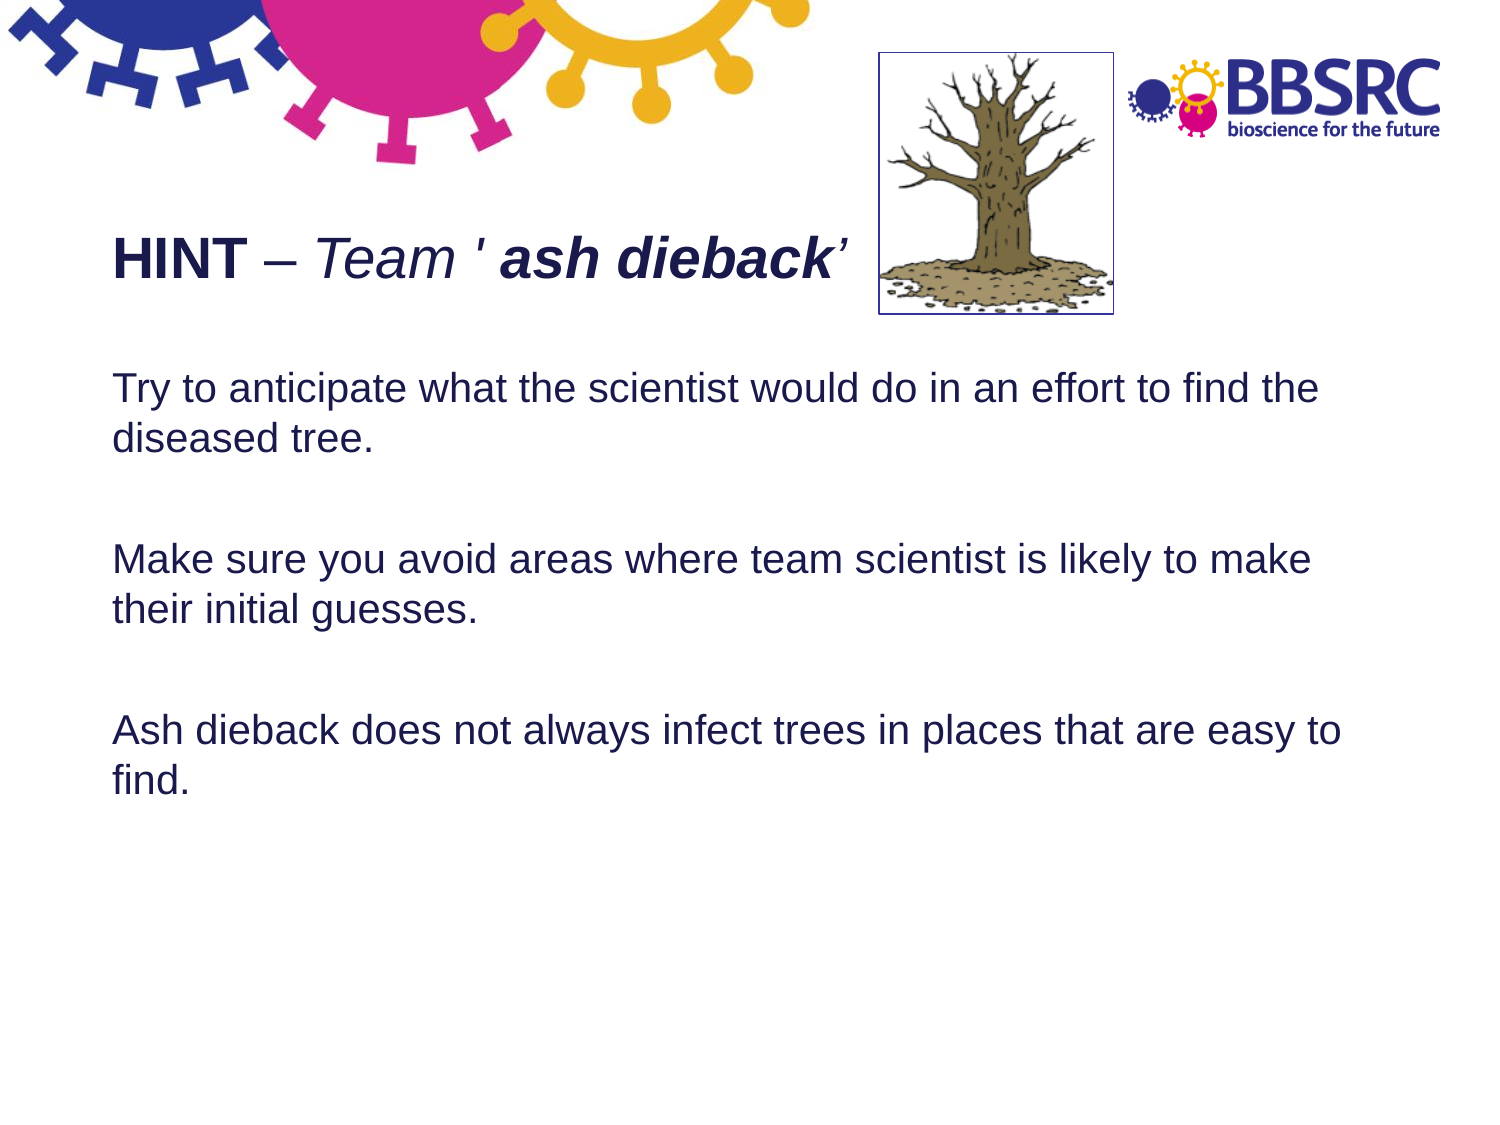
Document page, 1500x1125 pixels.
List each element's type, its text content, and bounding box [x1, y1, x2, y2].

list HINT – Team ' ash dieback’ Try to anticipate what the scientist would do in an effort to find the diseased tree. Make sure you avoid areas where team scientist is likely to make their initial guesses. Ash dieback does not always infect trees in places that are easy to find. [112, 219, 1377, 1012]
picture [879, 53, 1113, 314]
